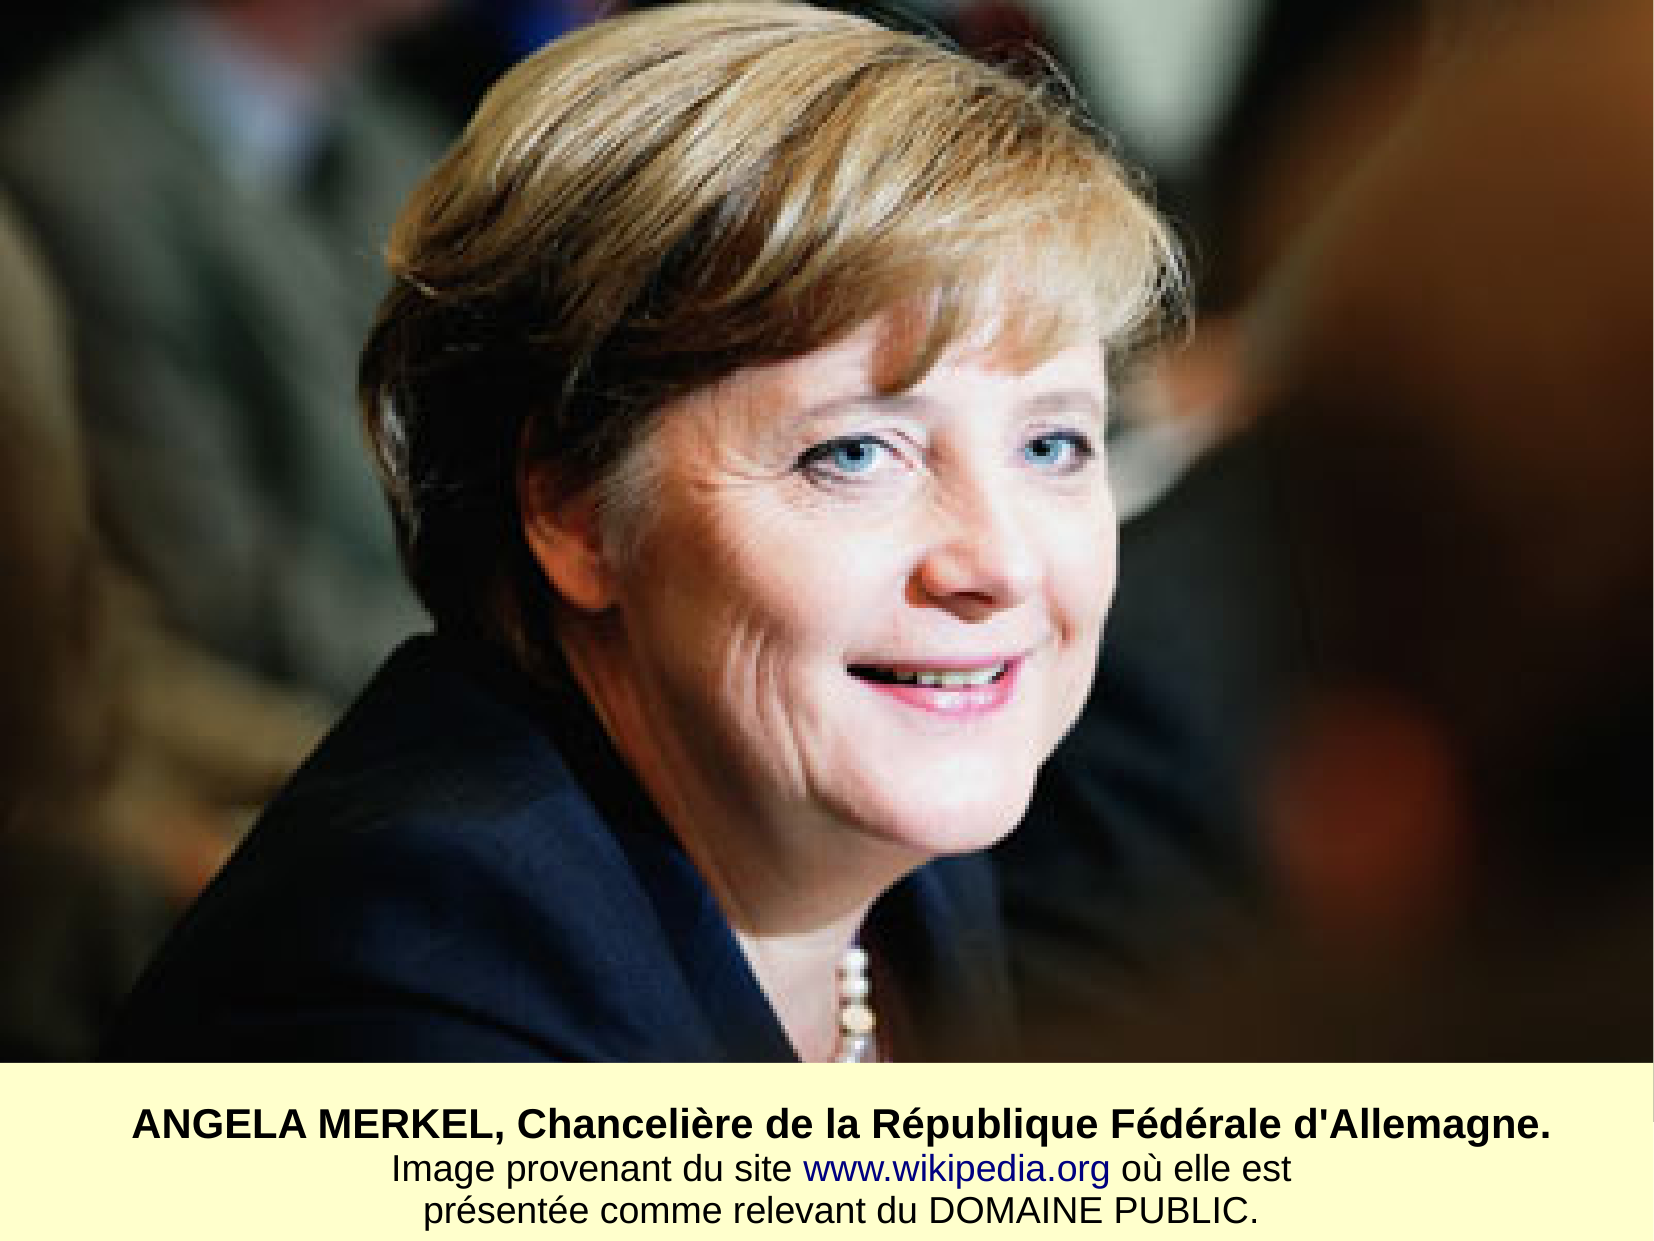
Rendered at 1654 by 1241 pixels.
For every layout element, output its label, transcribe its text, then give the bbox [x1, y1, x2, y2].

picture [0, 0, 1654, 1062]
text_box ANGELA MERKEL, Chancelière de la République Fédérale d'Allemagne. Image provenant du site www.wikipedia.org où elle est présentée comme relevant du DOMAINE PUBLIC. [0, 1062, 1654, 1241]
